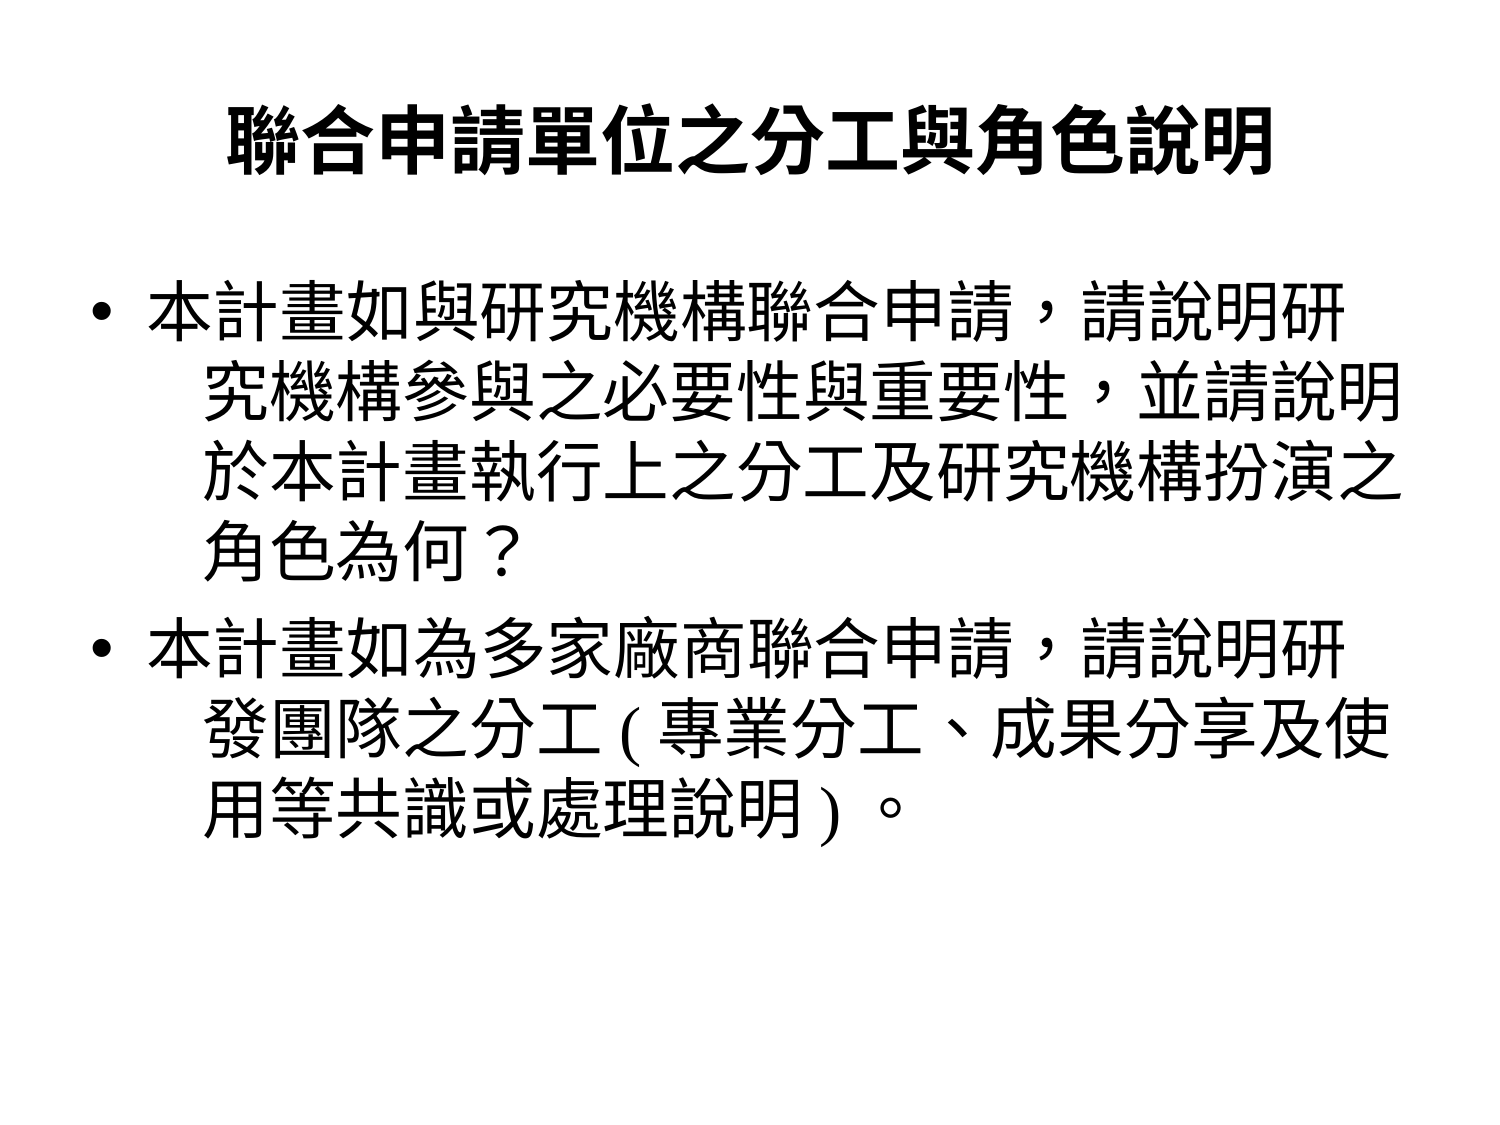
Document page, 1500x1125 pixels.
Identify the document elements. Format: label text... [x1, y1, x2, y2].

title 聯合申請單位之分工與角色說明 [75, 45, 1426, 233]
list 本計畫如與研究機構聯合申請，請說明研究機構參與之必要性與重要性，並請說明於本計畫執行上之分工及研究機構扮演之角色為何？ 本計畫如為多家廠商聯合申請，請說明研發團隊之分工(專業分工、成果分享及使用等共識或處理說明)。 [75, 262, 1426, 1005]
